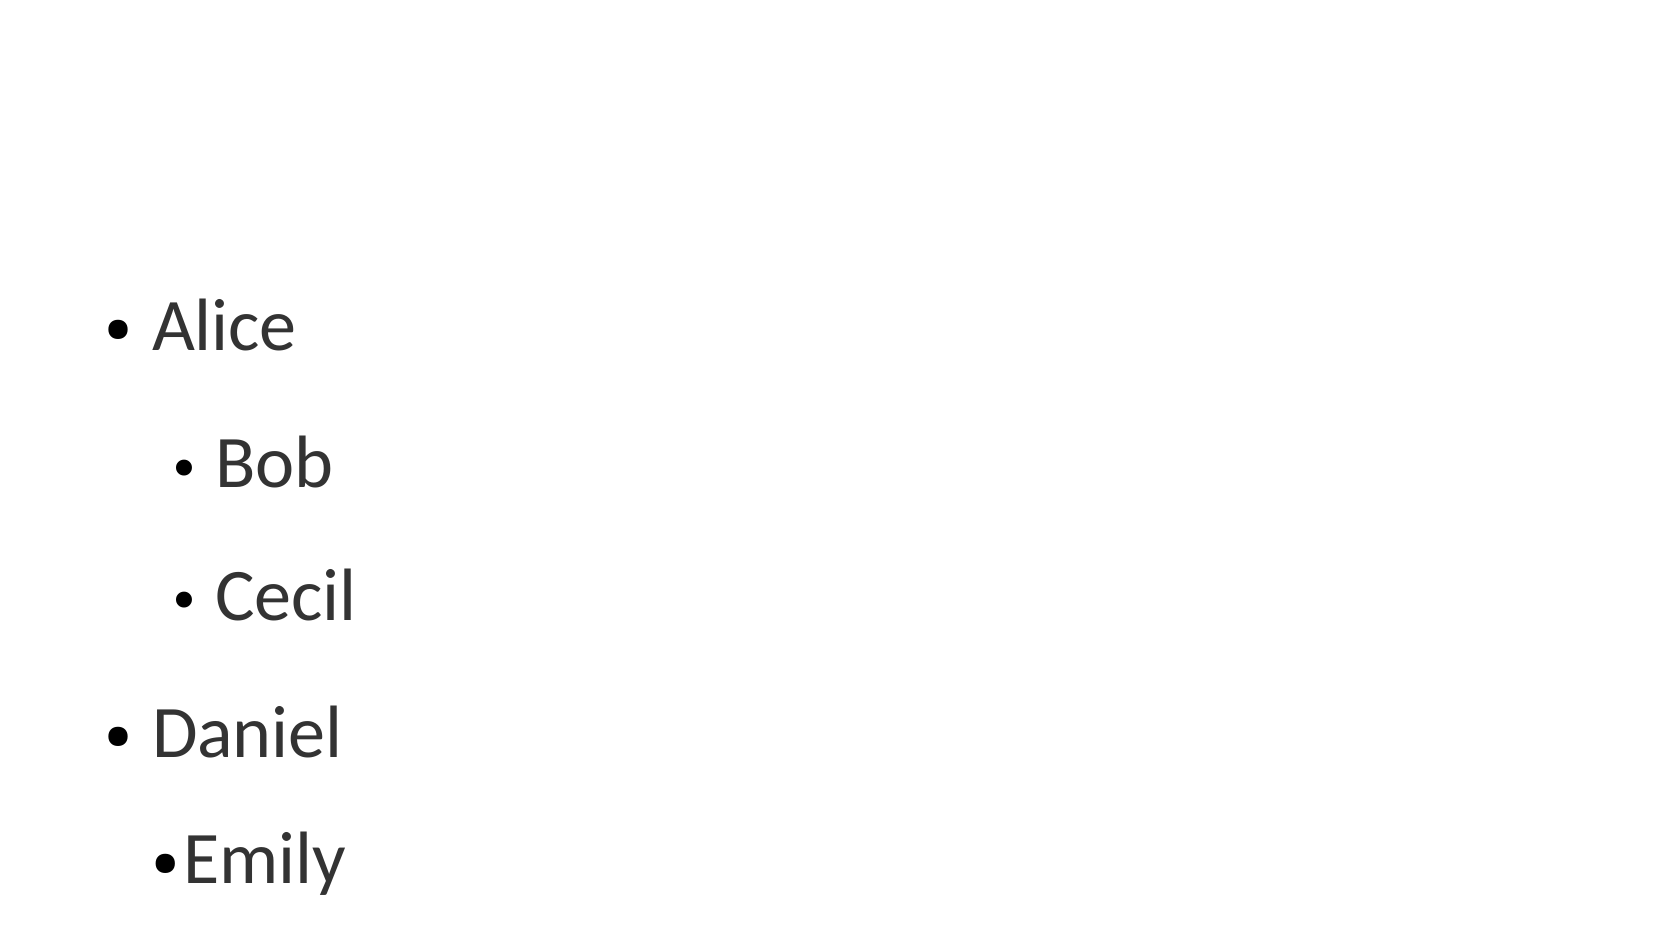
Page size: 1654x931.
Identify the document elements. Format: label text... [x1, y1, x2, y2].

list Alice Bob Cecil Daniel Emily [89, 258, 925, 910]
